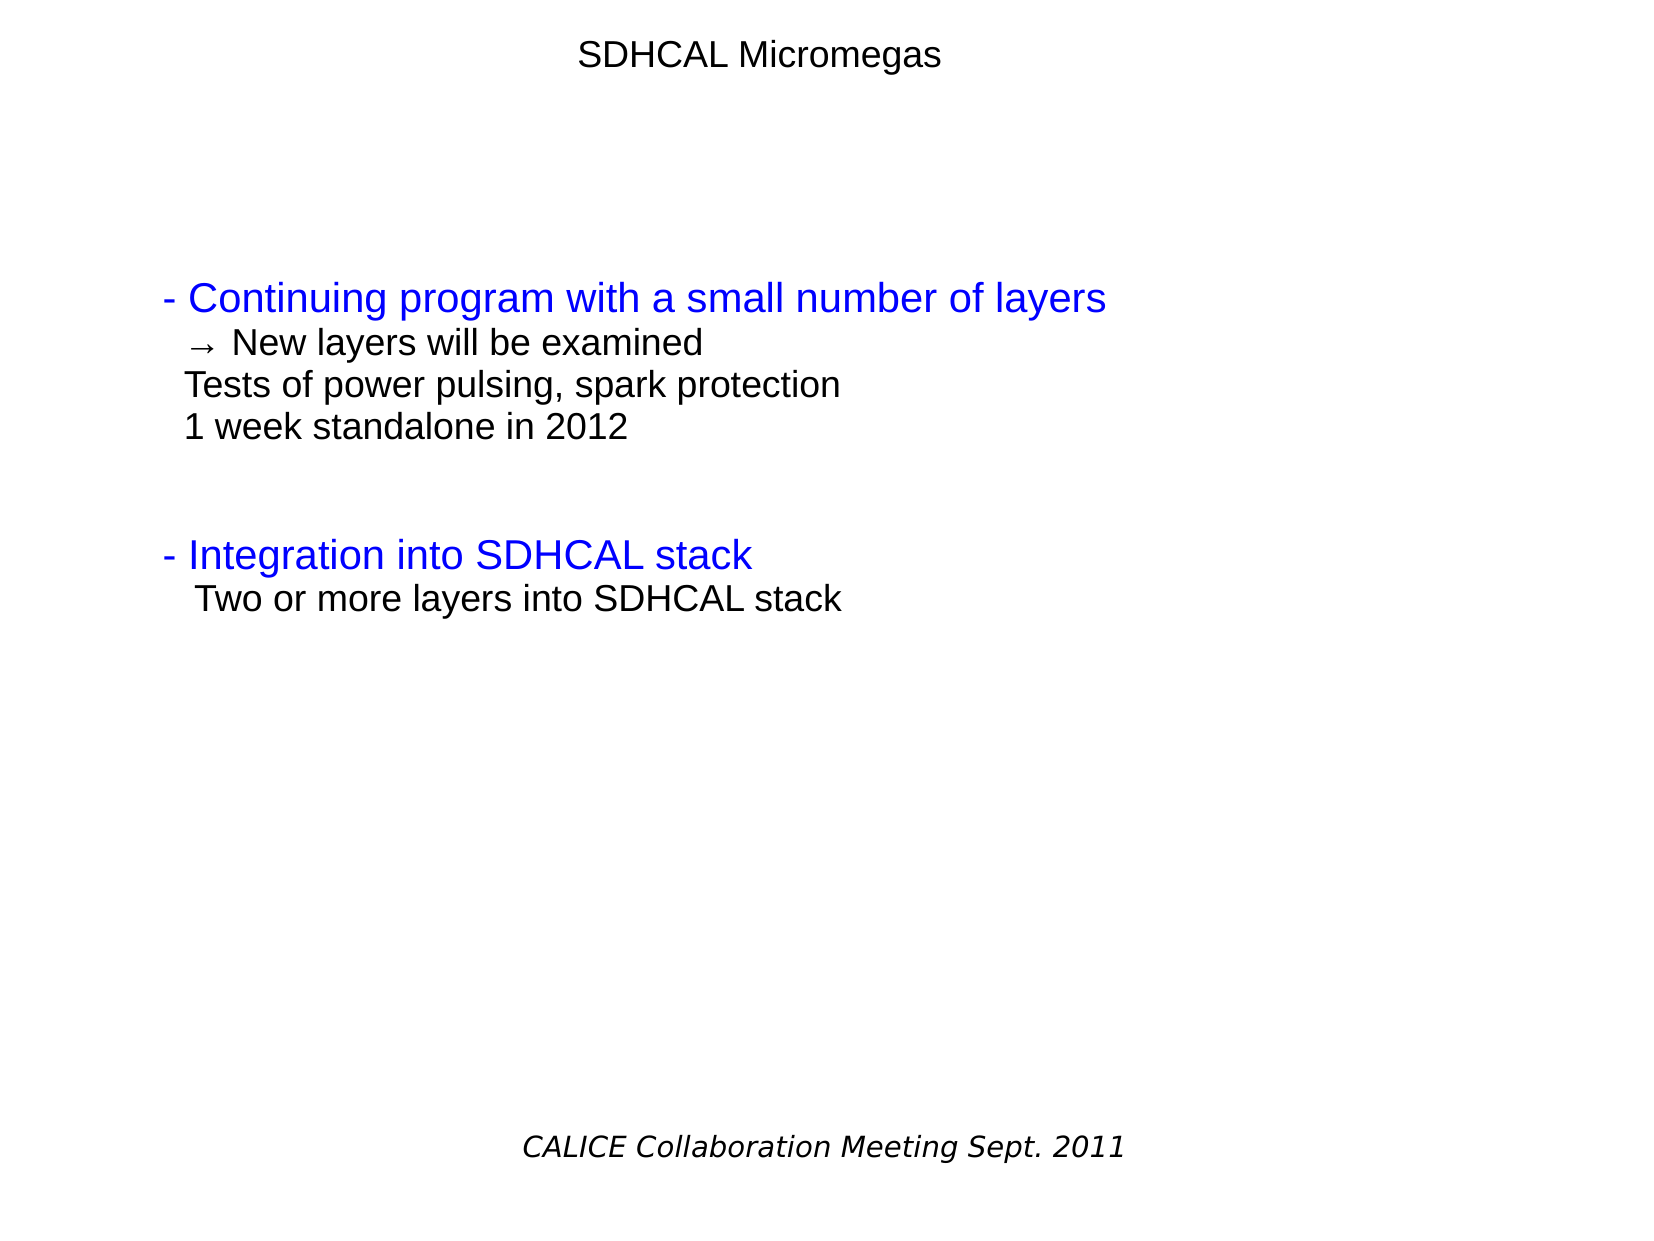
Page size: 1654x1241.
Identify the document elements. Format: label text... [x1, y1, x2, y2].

text_box - Continuing program with a small number of layers → New layers will be examined Tests of power pulsing, spark protection 1 week standalone in 2012 - Integration into SDHCAL stack Two or more layers into SDHCAL stack [147, 183, 1121, 670]
text_box SDHCAL Micromegas [562, 25, 968, 83]
